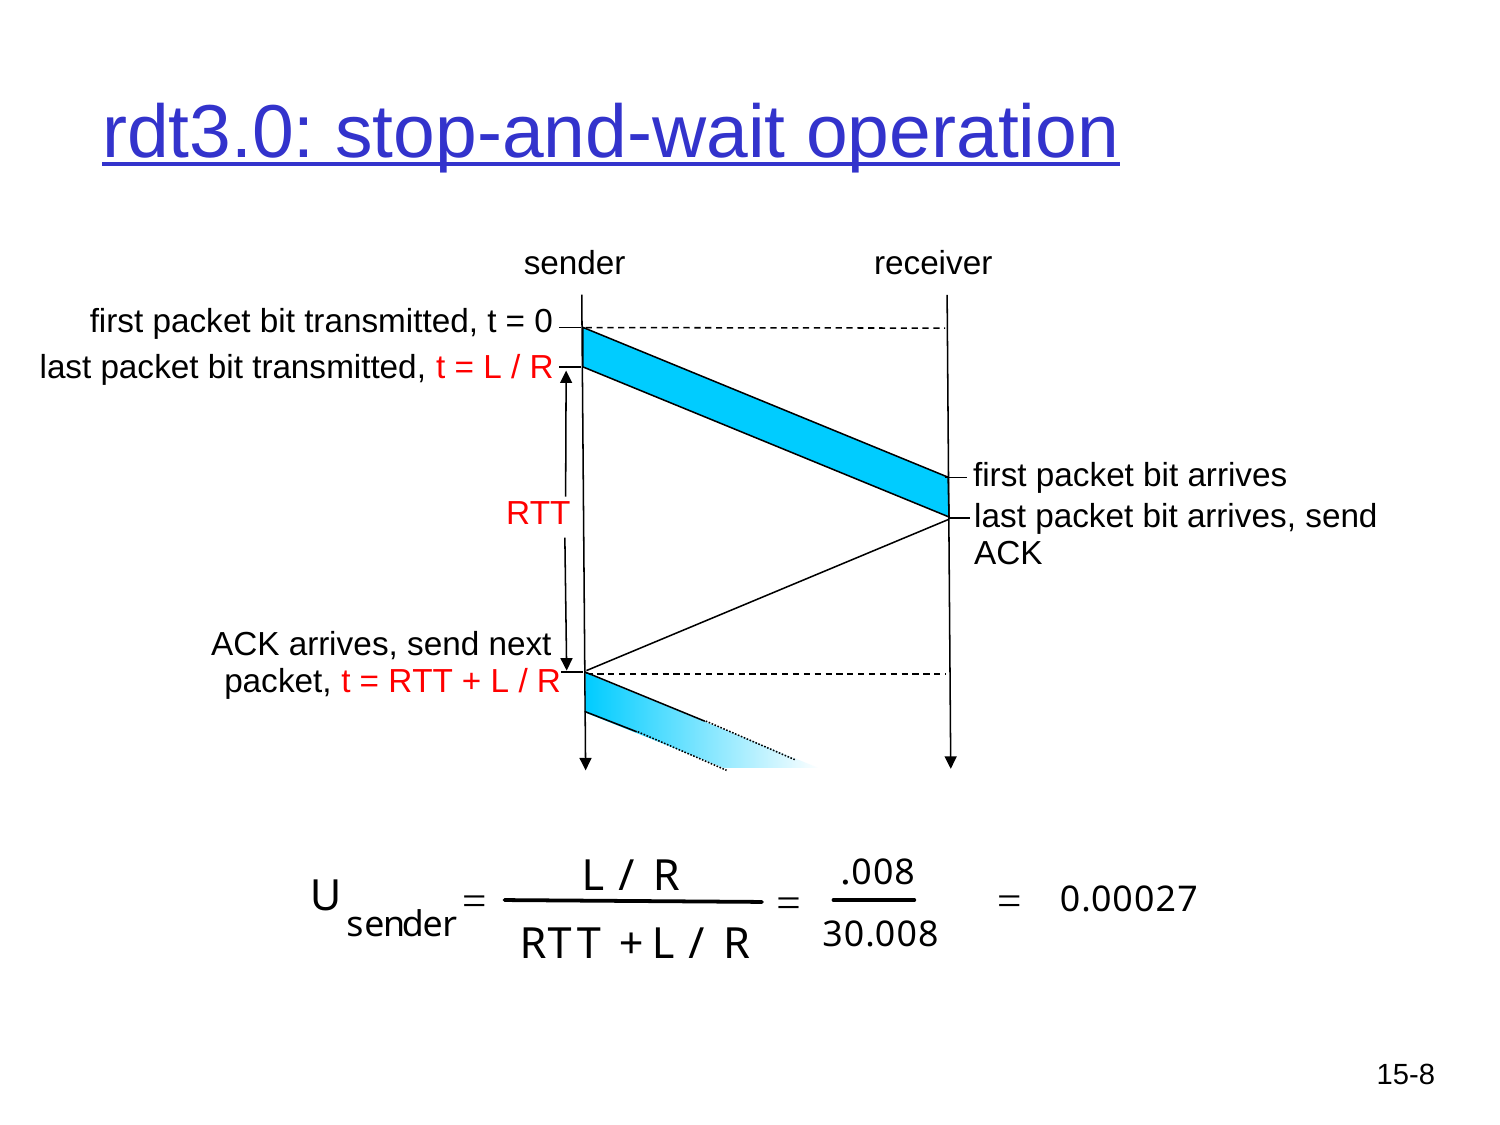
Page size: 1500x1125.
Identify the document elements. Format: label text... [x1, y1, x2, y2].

text_box last packet bit arrives, send ACK [959, 489, 1471, 584]
text_box [585, 674, 819, 768]
text_box [582, 327, 950, 517]
text_box first packet bit arrives [958, 448, 1357, 507]
text_box first packet bit transmitted, t = 0 [38, 294, 569, 340]
chart [280, 830, 1265, 985]
text_box last packet bit transmitted, t = L / R [0, 340, 569, 399]
text_box ACK arrives, send next packet, t = RTT + L / R [135, 618, 577, 723]
title rdt3.0: stop-and-wait operation [87, 37, 1363, 225]
text_box [641, 734, 650, 739]
text_box receiver [852, 237, 1008, 295]
text_box RTT [452, 486, 592, 543]
text_box sender [495, 237, 641, 295]
